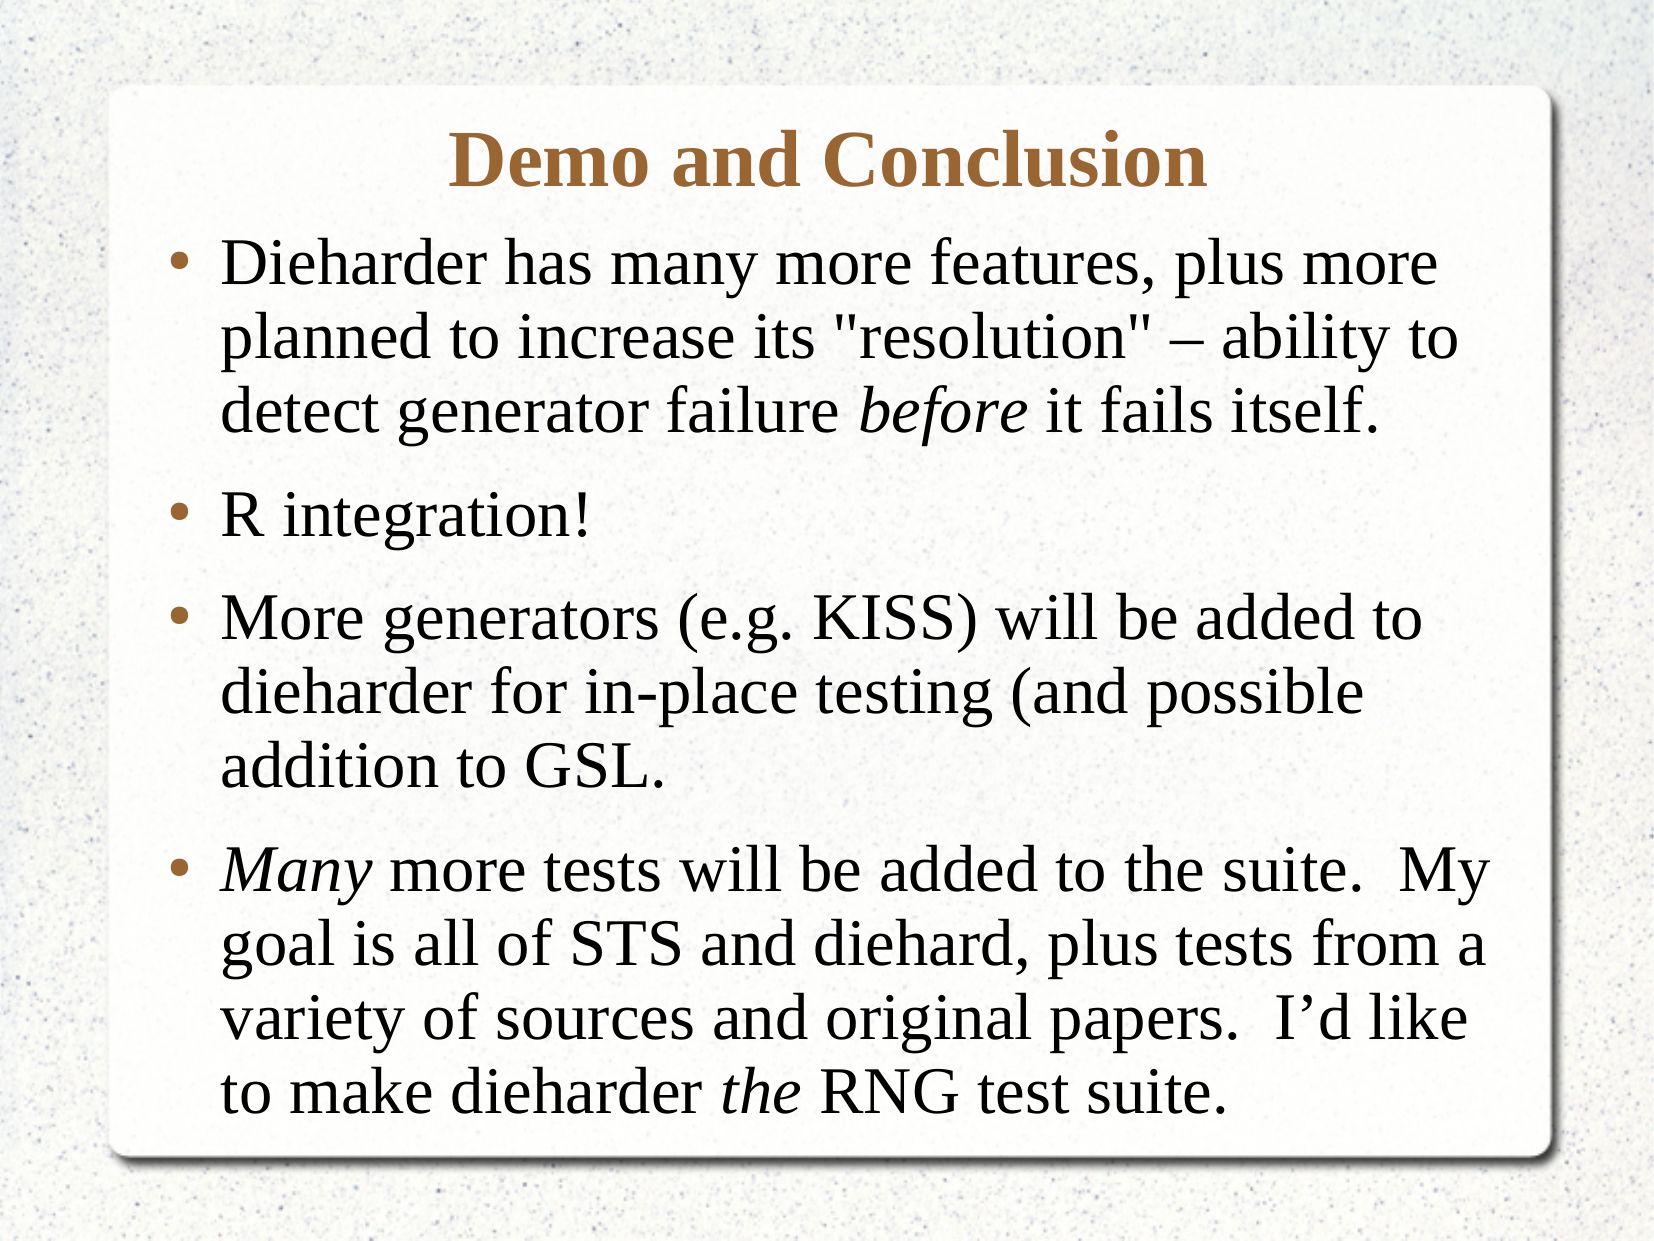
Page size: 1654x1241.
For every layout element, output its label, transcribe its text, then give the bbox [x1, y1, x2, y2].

list Dieharder has many more features, plus more planned to increase its "resolution" – ability to detect generator failure before it fails itself. R integration! More generators (e.g. KISS) will be added to dieharder for in-place testing (and possible addition to GSL. Many more tests will be added to the suite. My goal is all of STS and diehard, plus tests from a variety of sources and original papers. I’d like to make dieharder the RNG test suite. [150, 225, 1509, 1129]
picture [0, 0, 1654, 1241]
title Demo and Conclusion [120, 55, 1538, 263]
